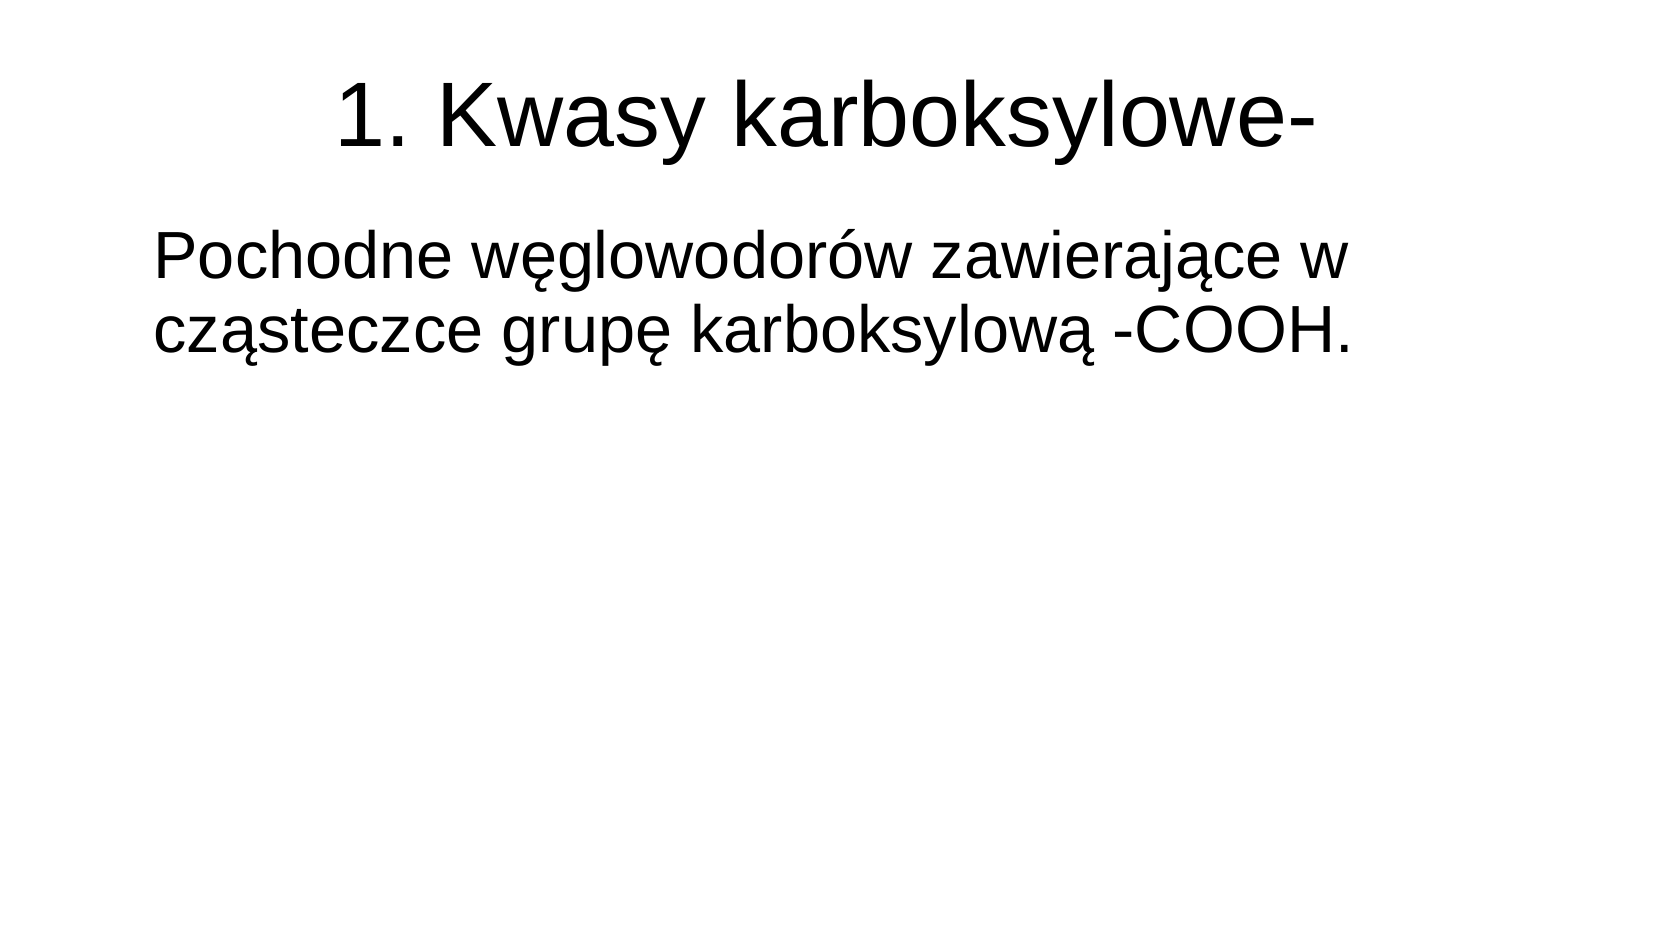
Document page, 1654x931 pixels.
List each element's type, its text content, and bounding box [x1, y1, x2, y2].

list Pochodne węglowodorów zawierające w cząsteczce grupę karboksylową -COOH. [82, 217, 1571, 758]
title 1. Kwasy karboksylowe- [82, 37, 1571, 193]
